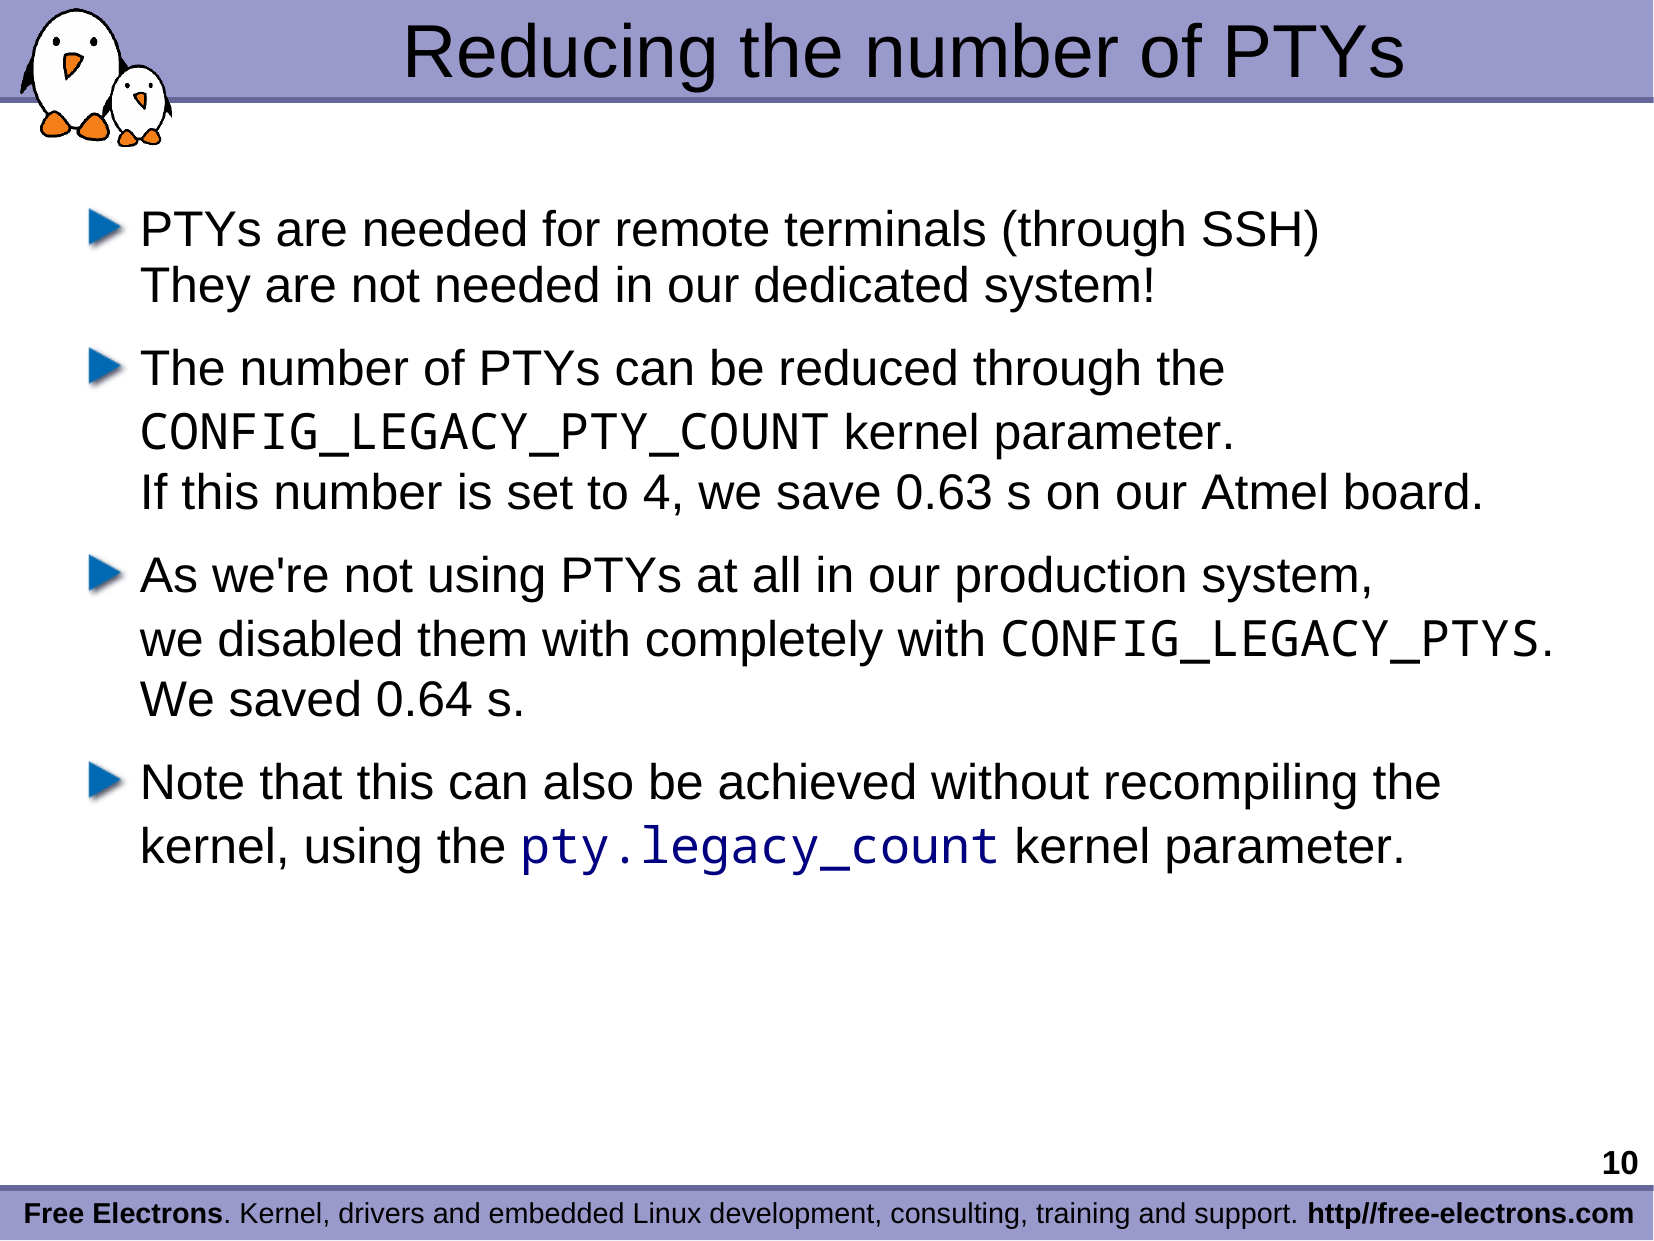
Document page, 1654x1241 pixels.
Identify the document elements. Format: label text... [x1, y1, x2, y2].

title Reducing the number of PTYs [178, 4, 1631, 98]
list PTYs are needed for remote terminals (through SSH) They are not needed in our dedicated system! The number of PTYs can be reduced through the CONFIG_LEGACY_PTY_COUNT kernel parameter. If this number is set to 4, we save 0.63 s on our Atmel board. As we're not using PTYs at all in our production system, we disabled them with completely with CONFIG_LEGACY_PTYS. We saved 0.64 s. Note that this can also be achieved without recompiling the kernel, using the pty.legacy_count kernel parameter. [68, 201, 1592, 1118]
picture [20, 8, 172, 147]
